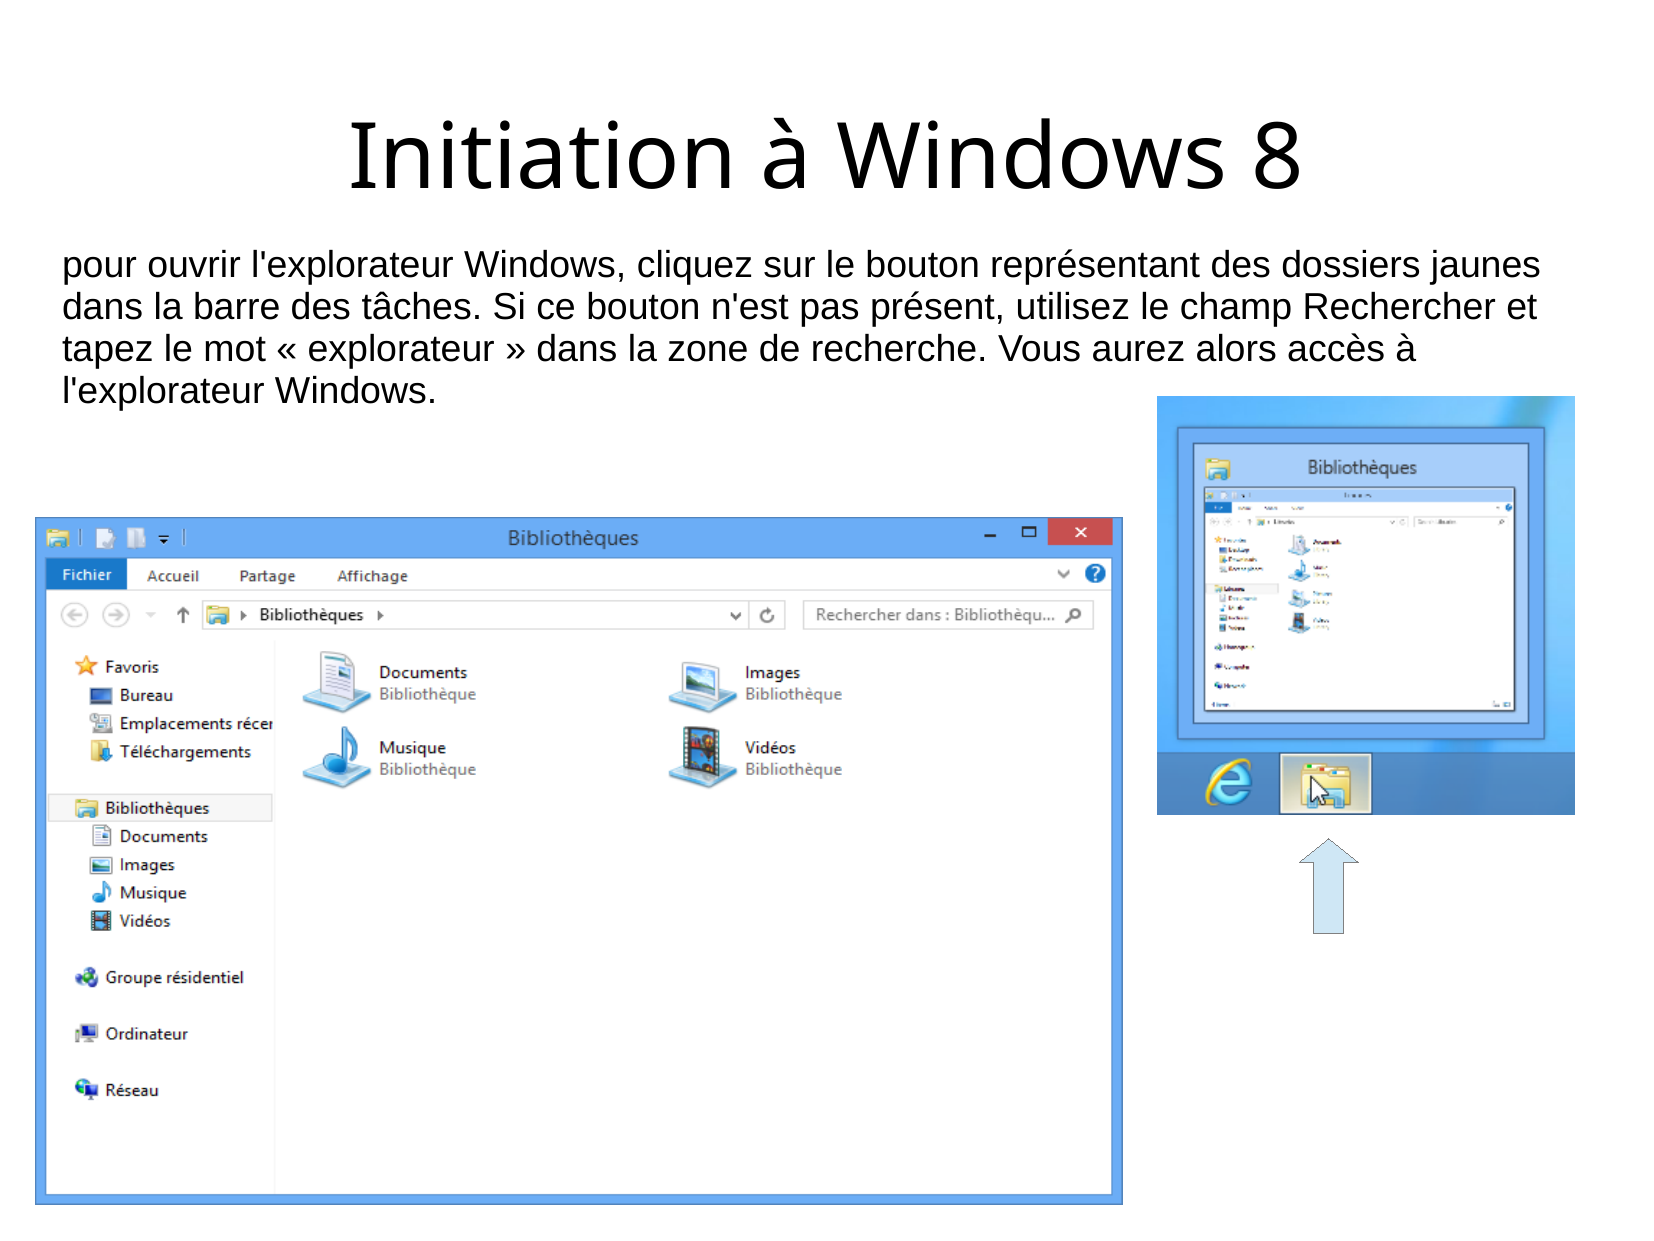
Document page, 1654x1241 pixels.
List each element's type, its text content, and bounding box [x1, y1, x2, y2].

text_box [1299, 838, 1359, 934]
text_box pour ouvrir l'explorateur Windows, cliquez sur le bouton représentant des dossiers jaunes dans la barre des tâches. Si ce bouton n'est pas présent, utilisez le champ Rechercher et tapez le mot « explorateur » dans la zone de recherche. Vous aurez alors accès à l'explorateur Windows. [47, 236, 1630, 420]
picture [1157, 420, 1575, 815]
picture [35, 517, 1123, 1205]
title Initiation à Windows 8 [82, 49, 1571, 236]
